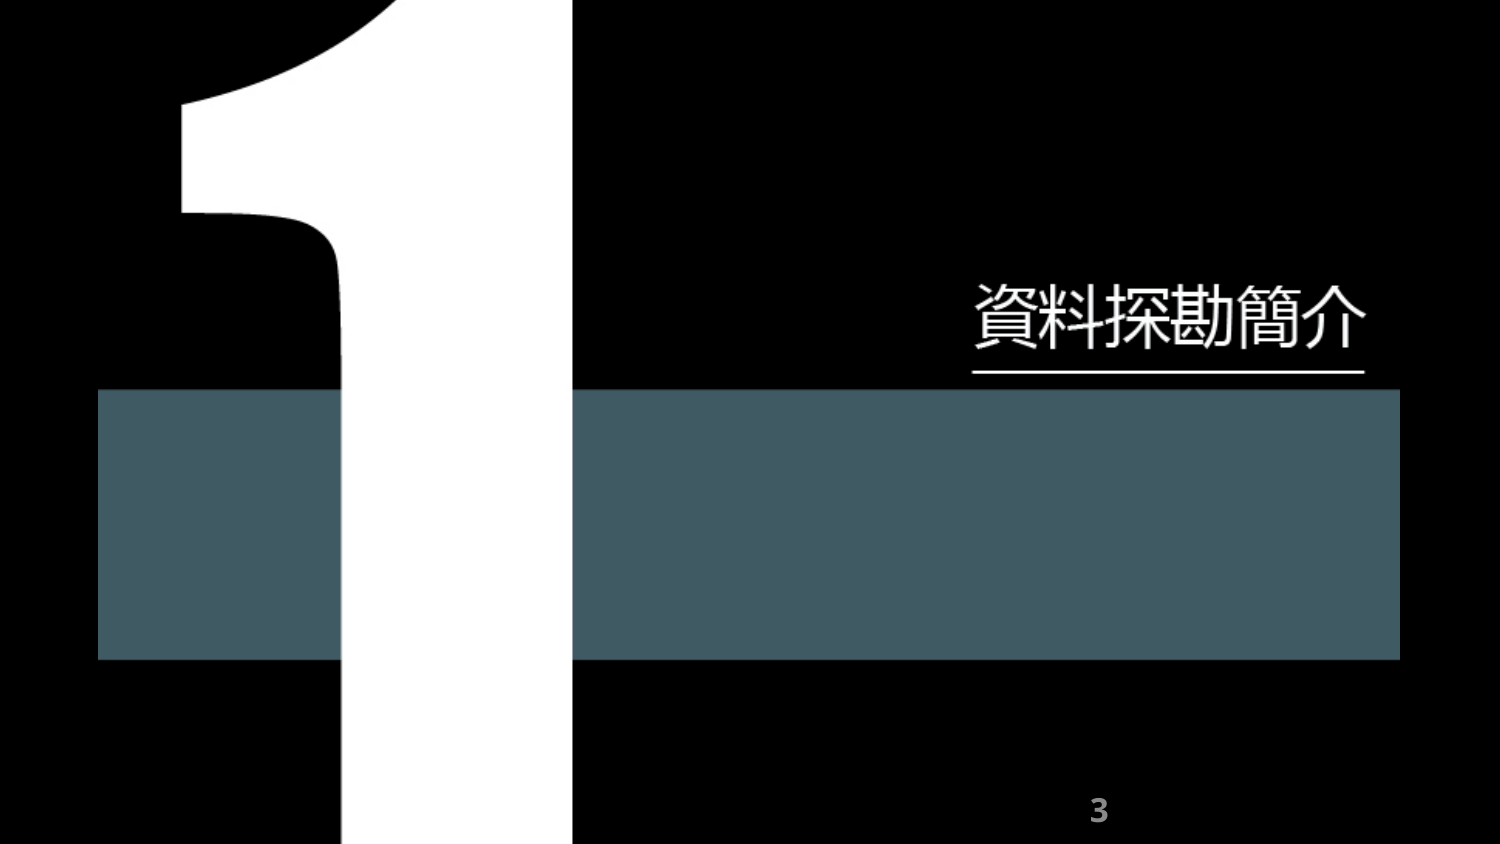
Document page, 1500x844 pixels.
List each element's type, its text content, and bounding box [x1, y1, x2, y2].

text_box 3 [1074, 782, 1426, 827]
picture [98, 0, 1400, 844]
